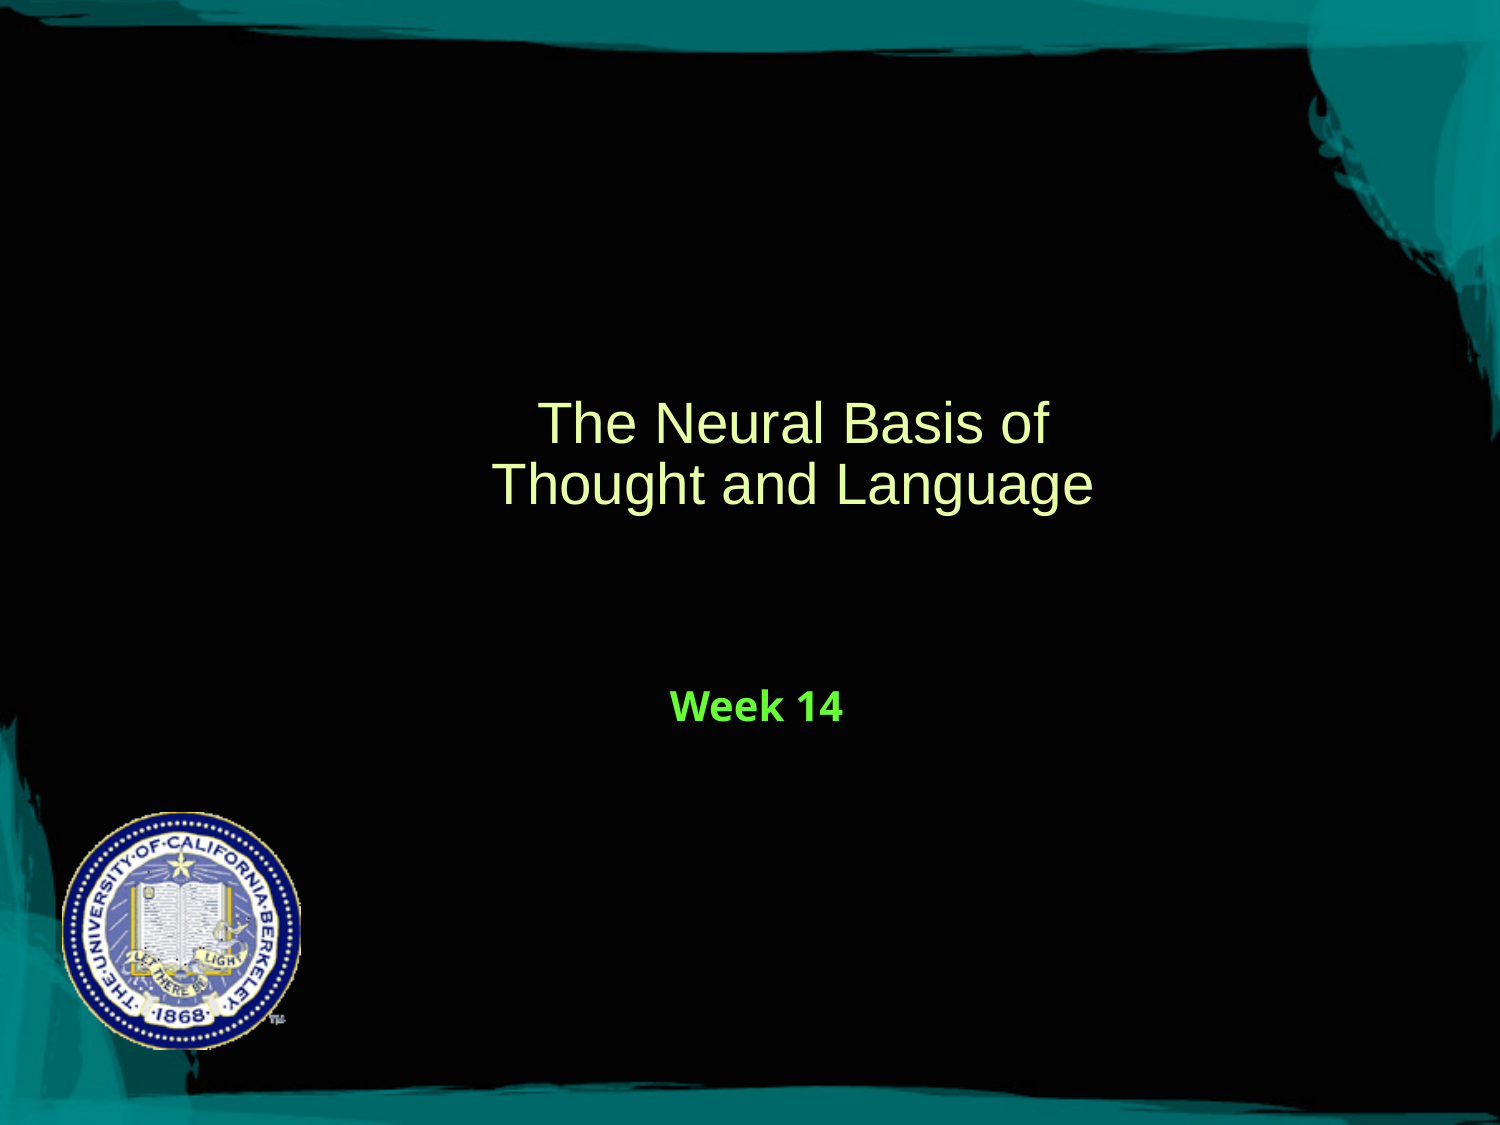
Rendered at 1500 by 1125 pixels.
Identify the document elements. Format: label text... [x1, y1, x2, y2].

title The Neural Basis of Thought and Language [112, 337, 1476, 525]
subtitle Week 14 [275, 668, 1238, 876]
picture [0, 0, 1500, 1125]
